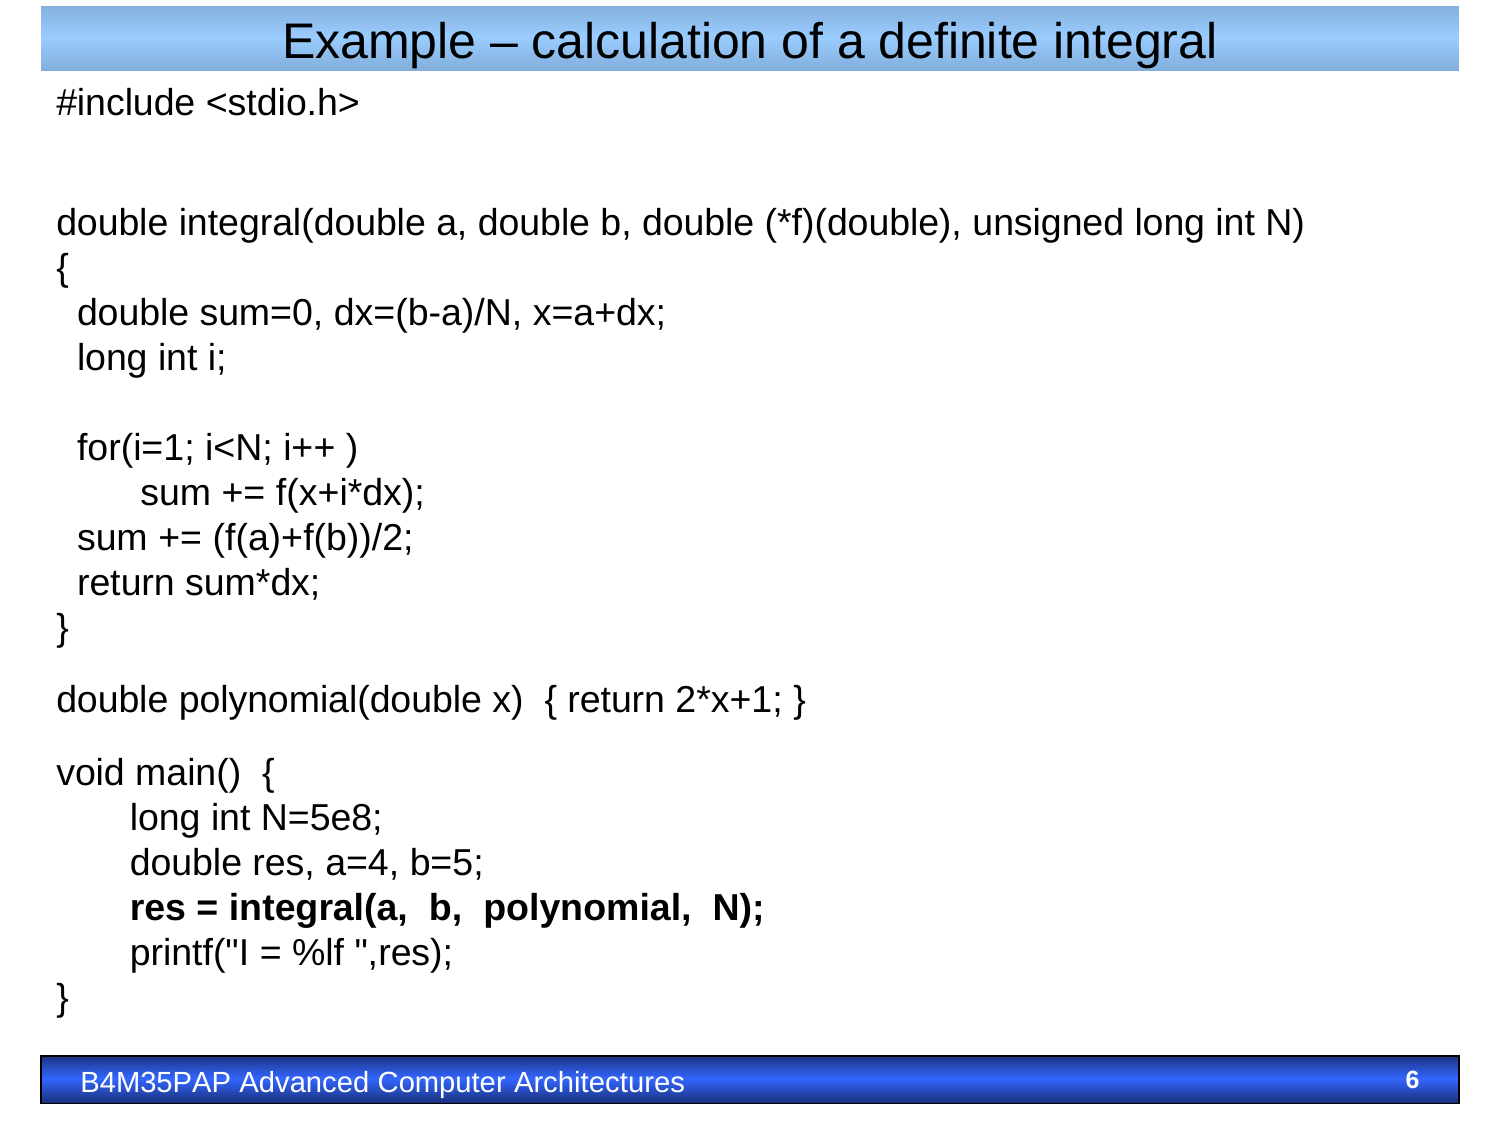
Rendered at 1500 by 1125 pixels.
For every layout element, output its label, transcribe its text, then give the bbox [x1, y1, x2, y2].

title Example – calculation of a definite integral [41, 6, 1459, 70]
list #include <stdio.h> double integral(double a, double b, double (*f)(double), unsigned long int N) { double sum=0, dx=(b-a)/N, x=a+dx; long int i; for(i=1; i<N; i++ ) sum += f(x+i*dx); sum += (f(a)+f(b))/2; return sum*dx; } double polynomial(double x) { return 2*x+1; } void main() { long int N=5e8; double res, a=4, b=5; res = integral(a, b, polynomial, N); printf("I = %lf ",res); } [41, 70, 1459, 1000]
